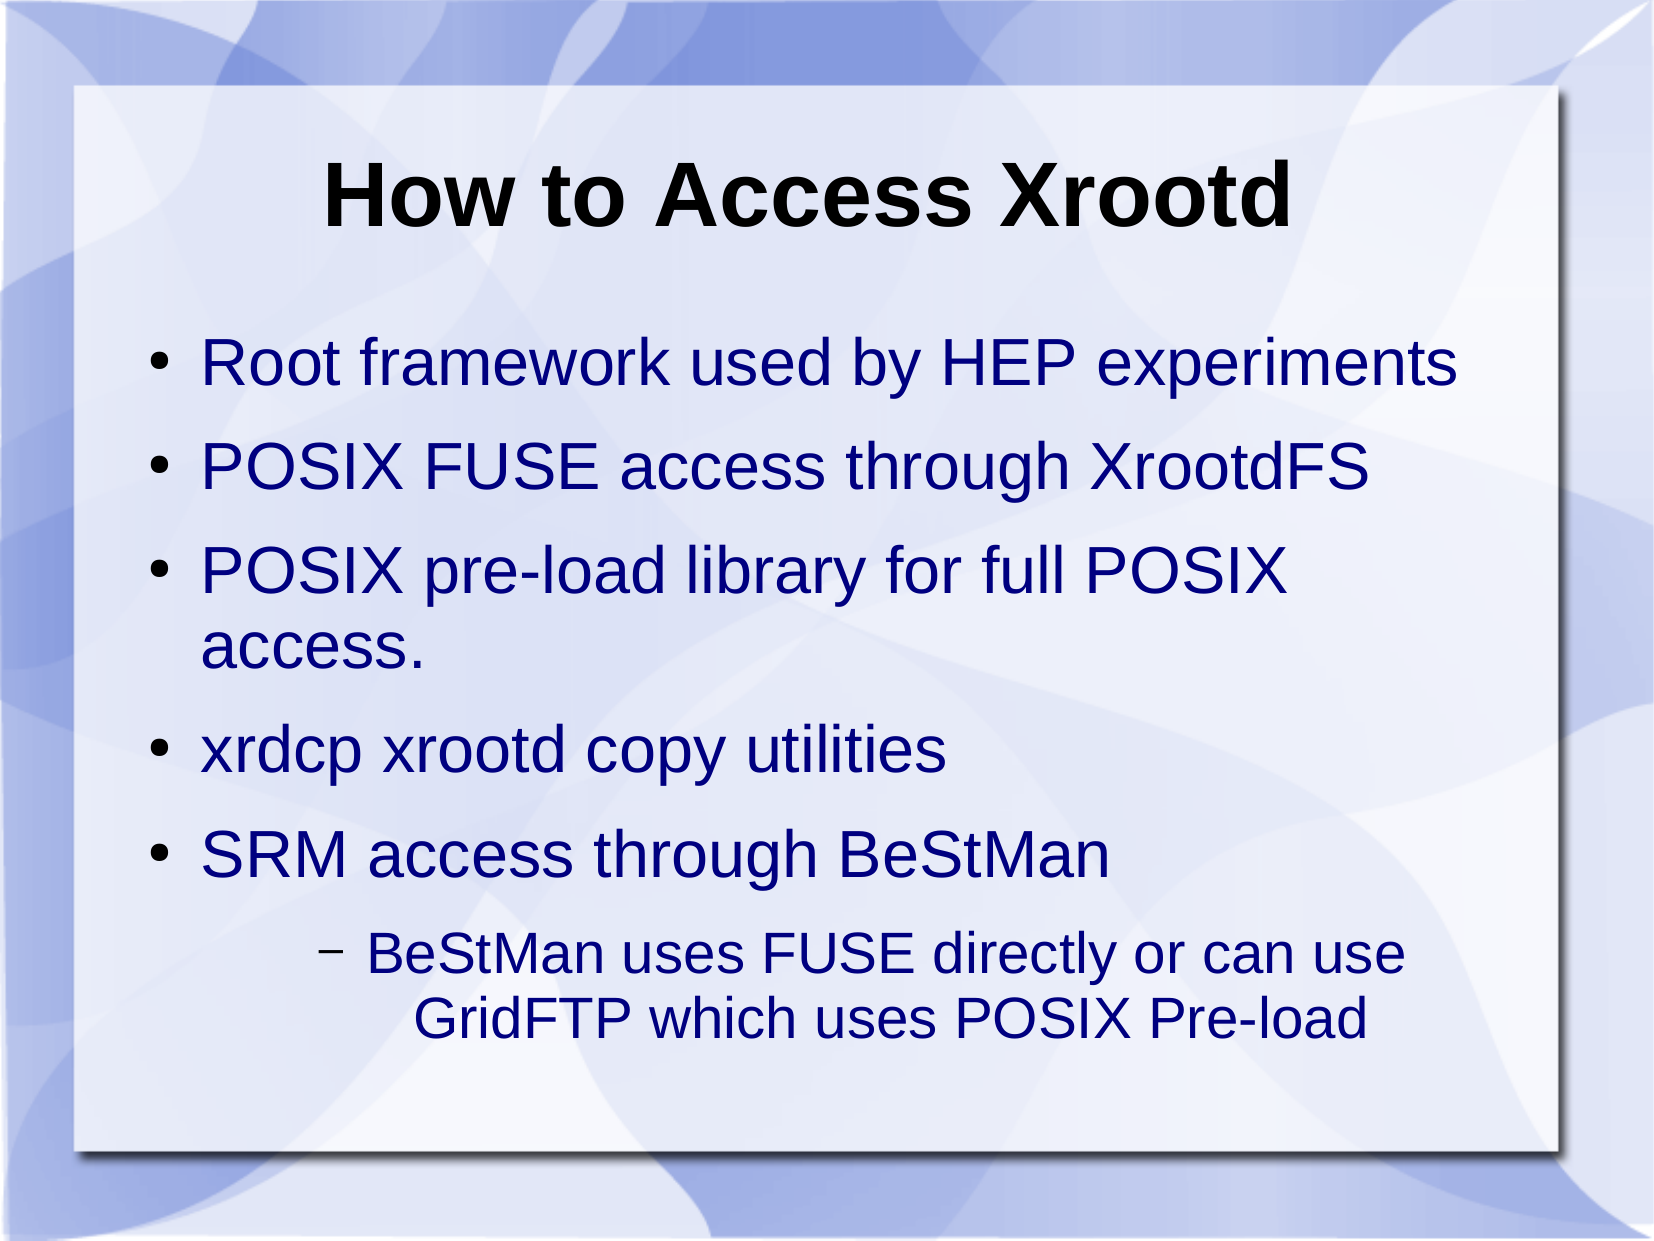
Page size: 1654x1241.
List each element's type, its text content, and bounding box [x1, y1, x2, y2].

list Root framework used by HEP experiments POSIX FUSE access through XrootdFS POSIX pre-load library for full POSIX access. xrdcp xrootd copy utilities SRM access through BeStMan BeStMan uses FUSE directly or can use GridFTP which uses POSIX Pre-load [129, 324, 1489, 1217]
title How to Access Xrootd [82, 98, 1536, 291]
picture [0, 0, 1654, 1241]
